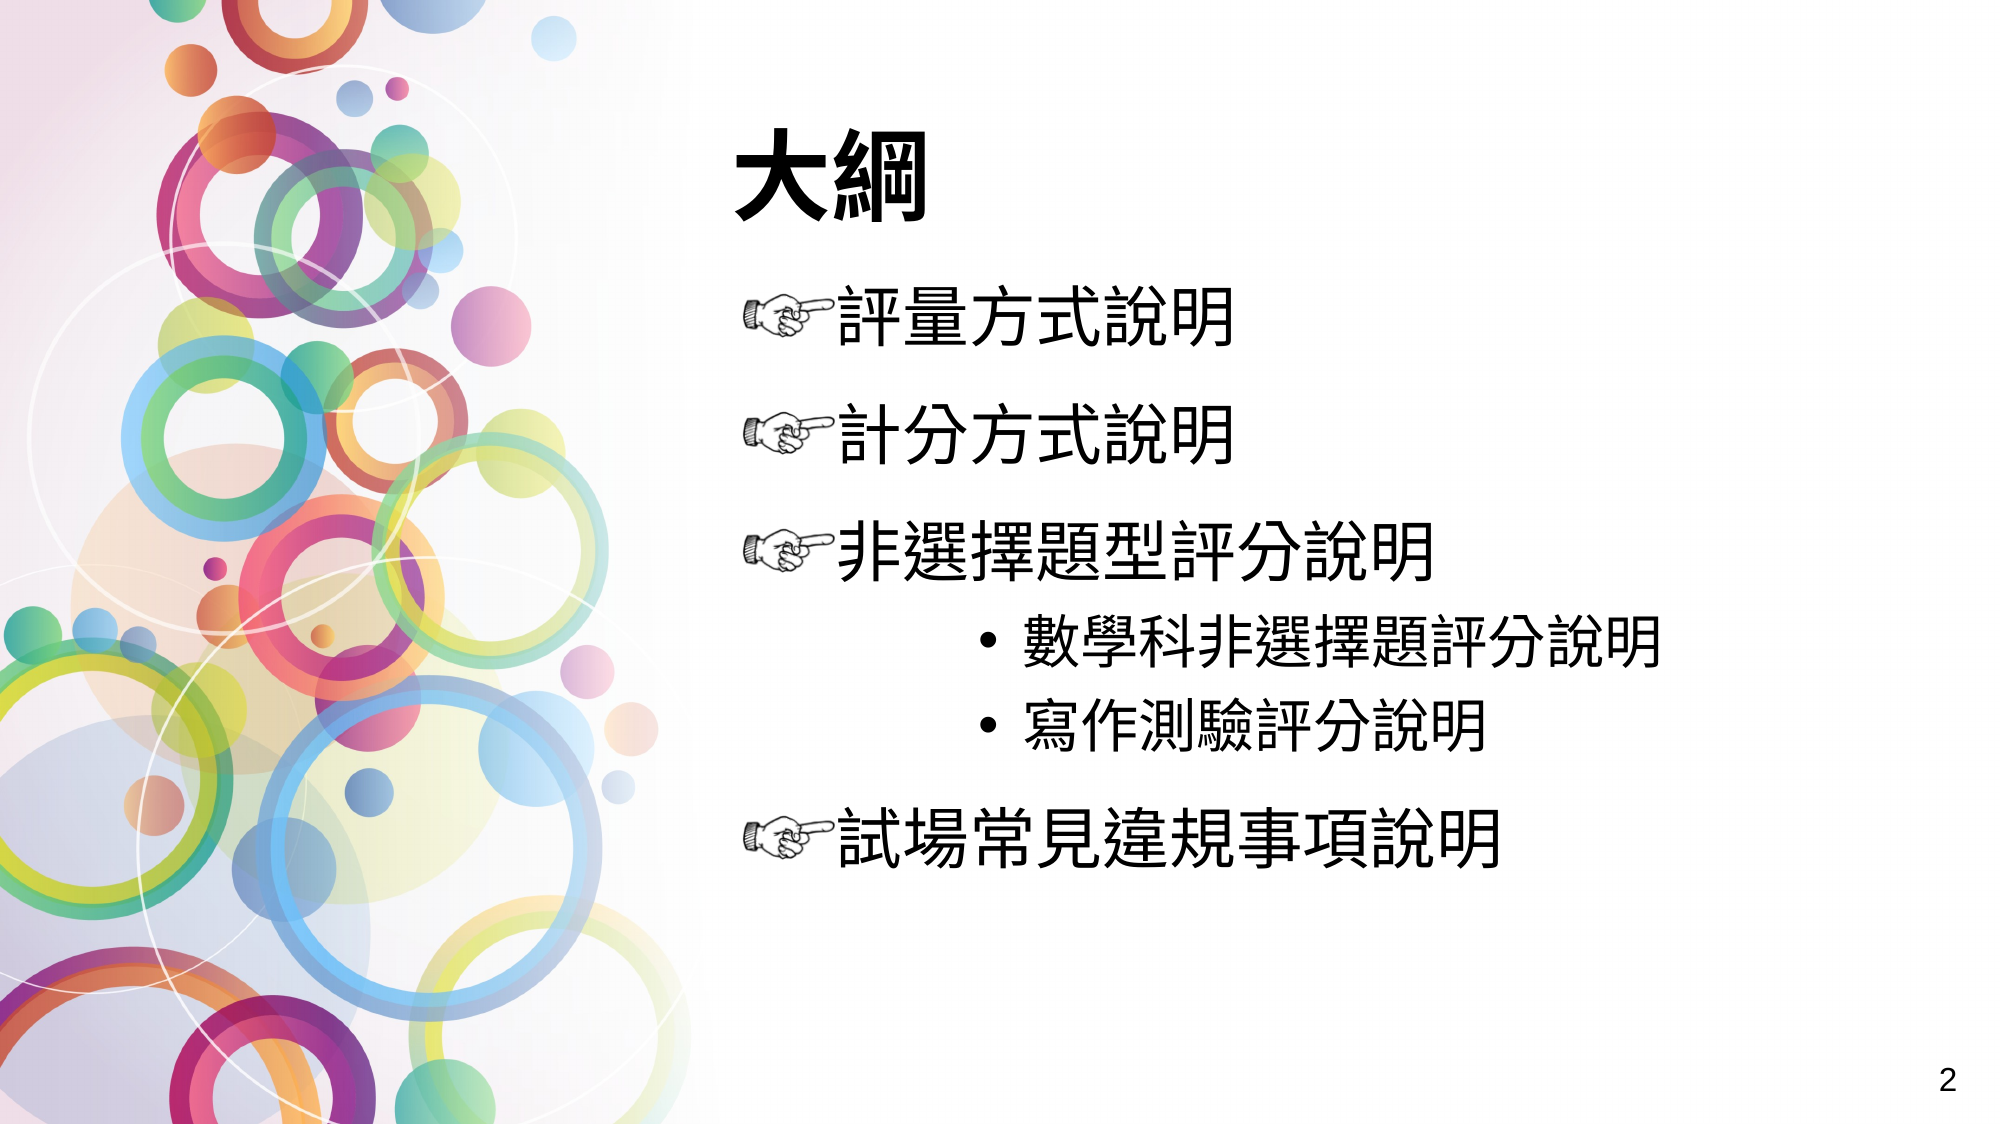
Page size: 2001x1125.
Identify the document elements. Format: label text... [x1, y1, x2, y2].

text_box 2 [1923, 1048, 2000, 1109]
text_box 評量方式說明 計分方式說明 非選擇題型評分說明 數學科非選擇題評分說明 寫作測驗評分說明 試場常見違規事項說明 [726, 267, 1976, 1011]
text_box 大綱 [358, 79, 1306, 268]
